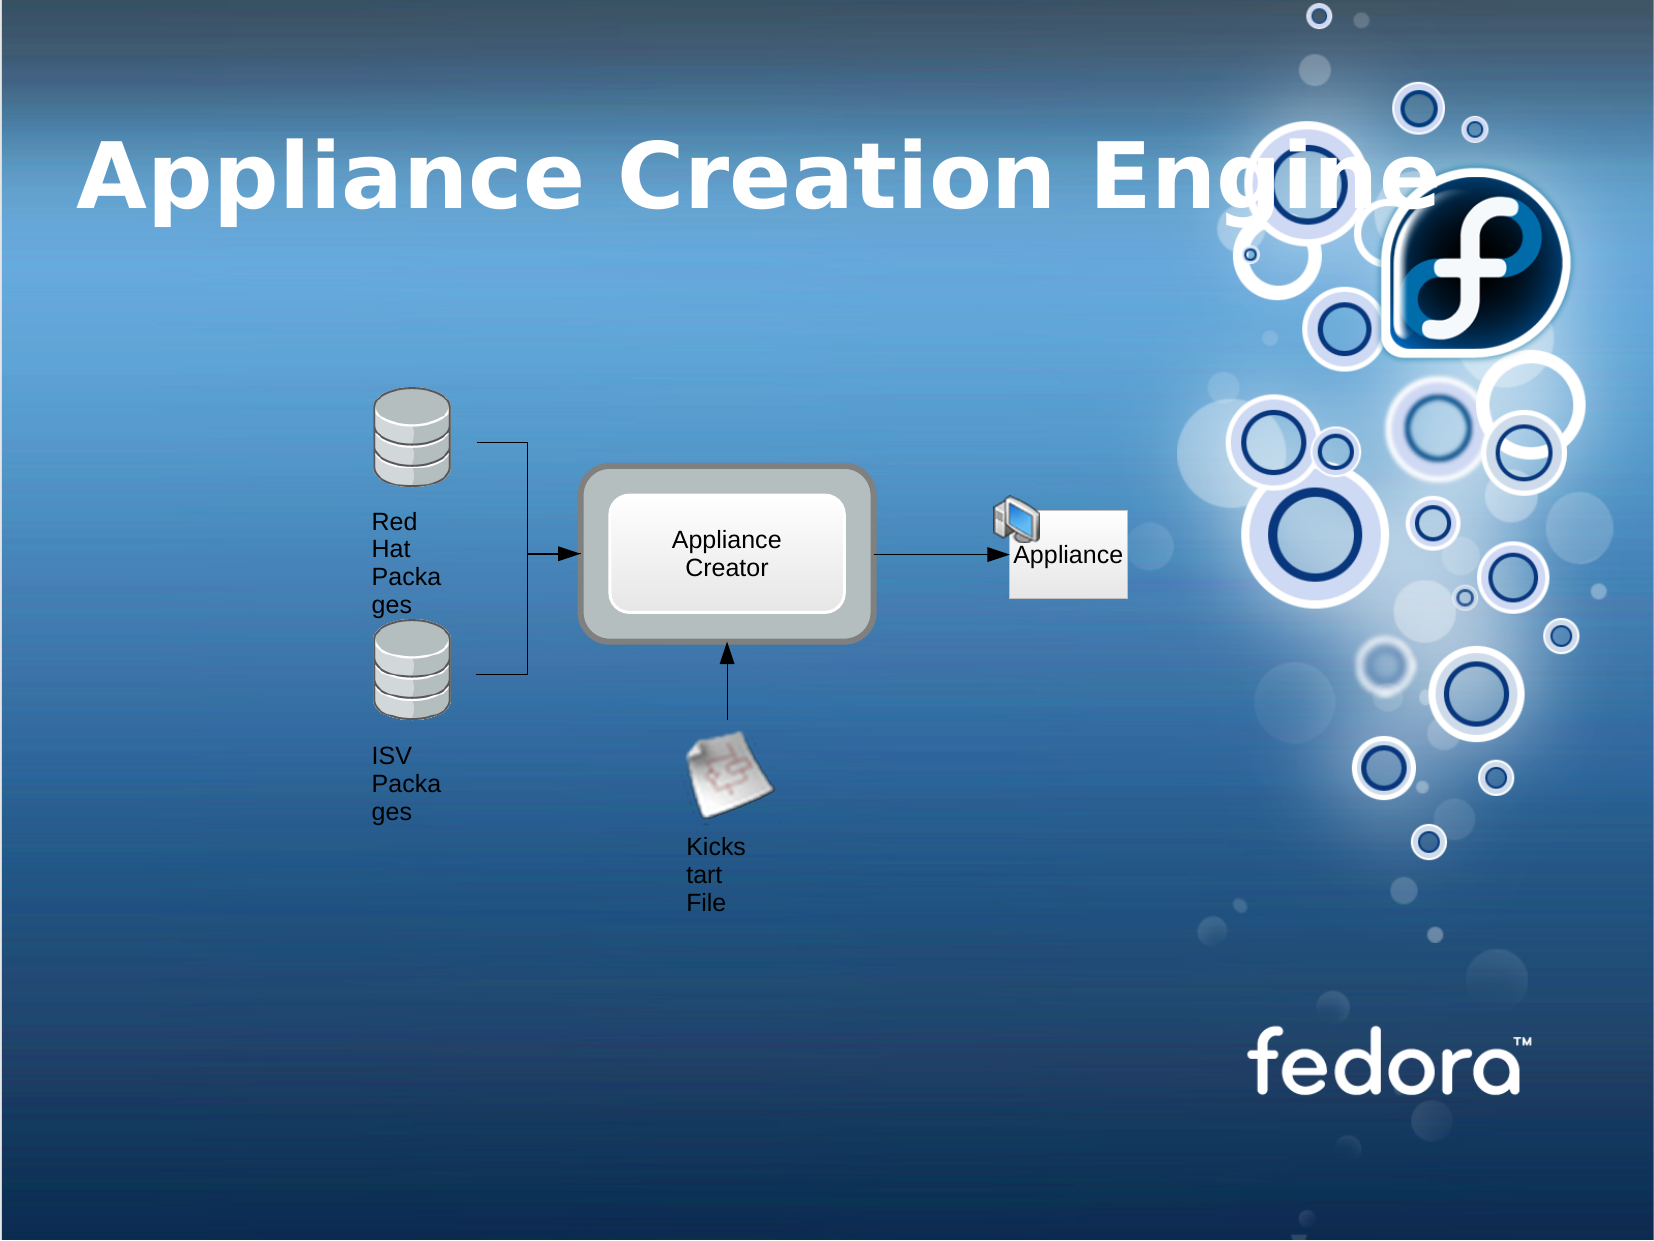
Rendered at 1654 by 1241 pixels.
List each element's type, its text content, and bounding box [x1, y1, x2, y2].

text_box Kickstart File [671, 825, 768, 925]
text_box Red Hat Packages [356, 499, 468, 600]
text_box Appliance [1009, 510, 1128, 599]
picture [1, 0, 1654, 1240]
text_box Appliance Creator [609, 495, 845, 613]
title Appliance Creation Engine [76, 80, 1565, 273]
text_box [580, 465, 874, 642]
text_box ISV Packages [356, 734, 468, 834]
